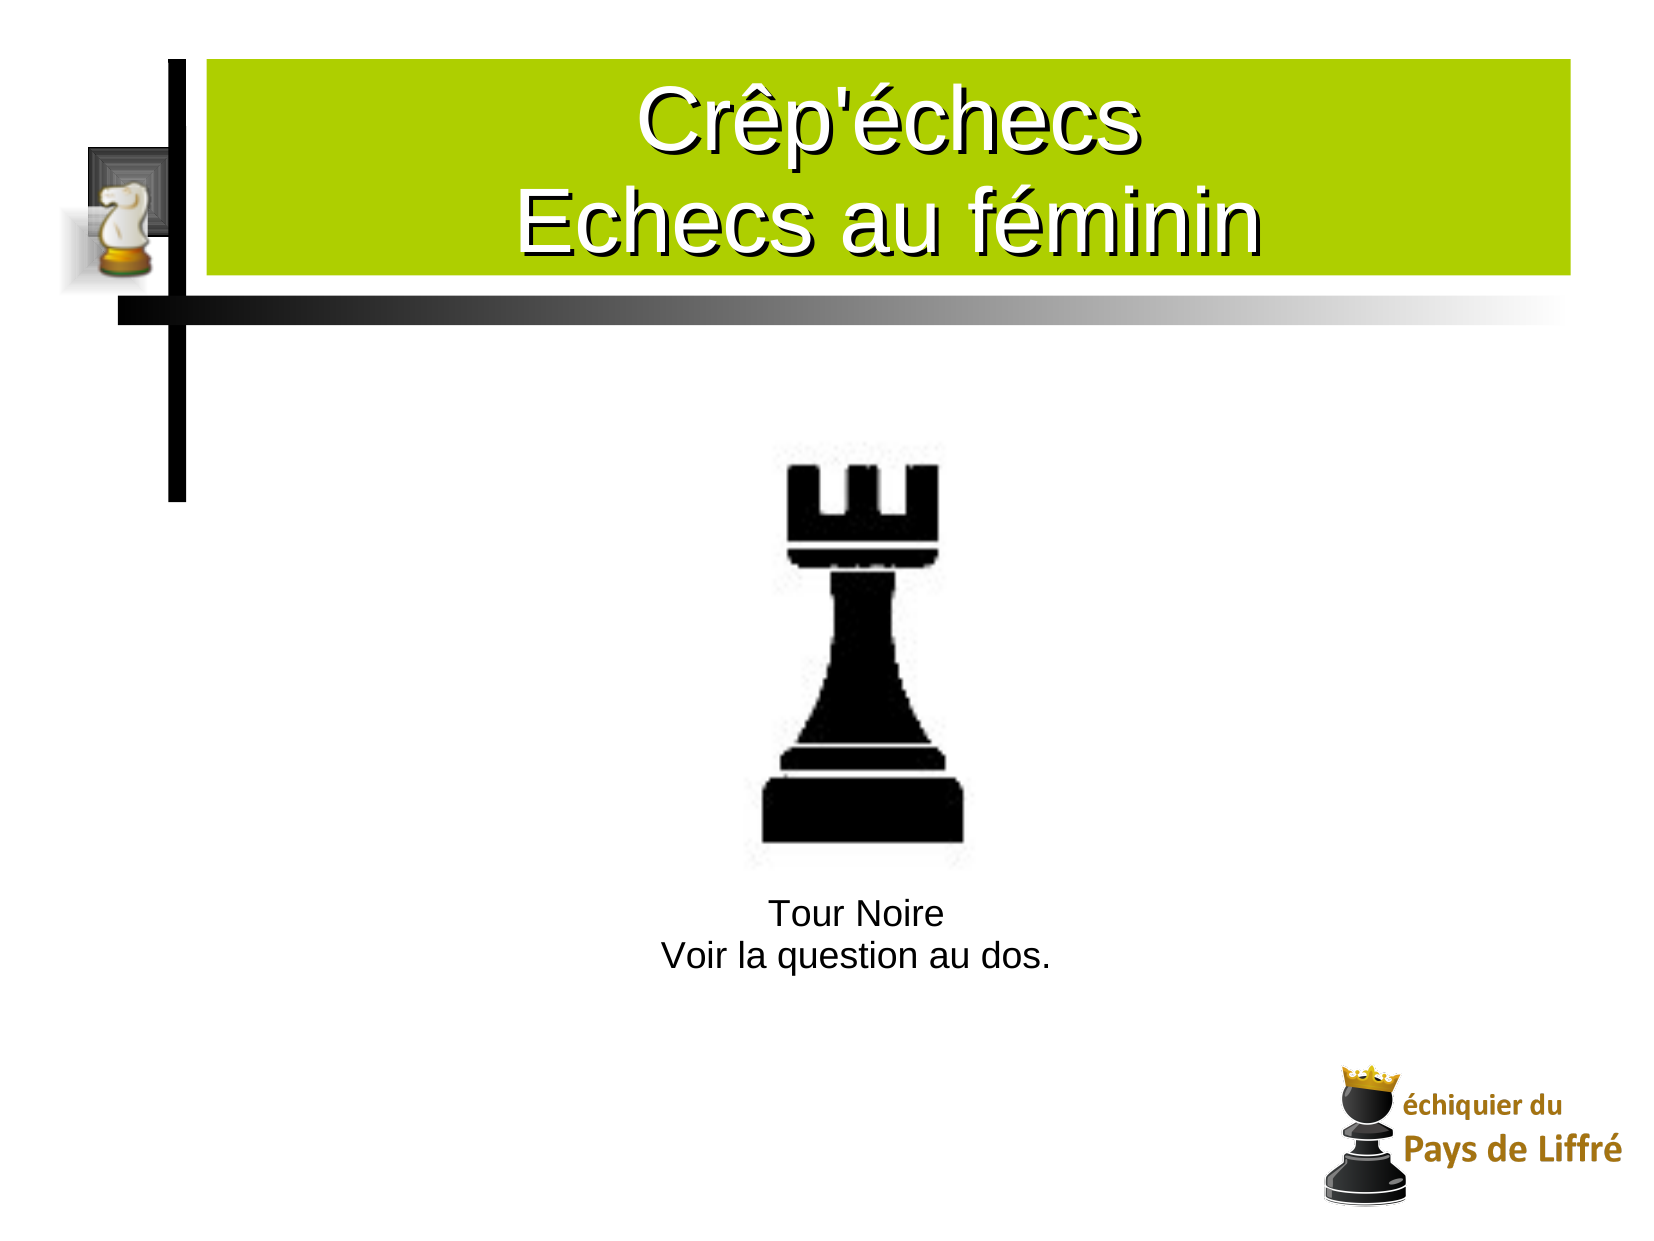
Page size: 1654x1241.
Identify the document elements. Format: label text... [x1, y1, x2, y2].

picture [717, 413, 1004, 886]
text_box Tour Noire Voir la question au dos. [324, 885, 1388, 985]
picture [72, 177, 168, 282]
picture [1323, 1060, 1624, 1211]
title Crêp'échecs Echecs au féminin [206, 59, 1571, 276]
